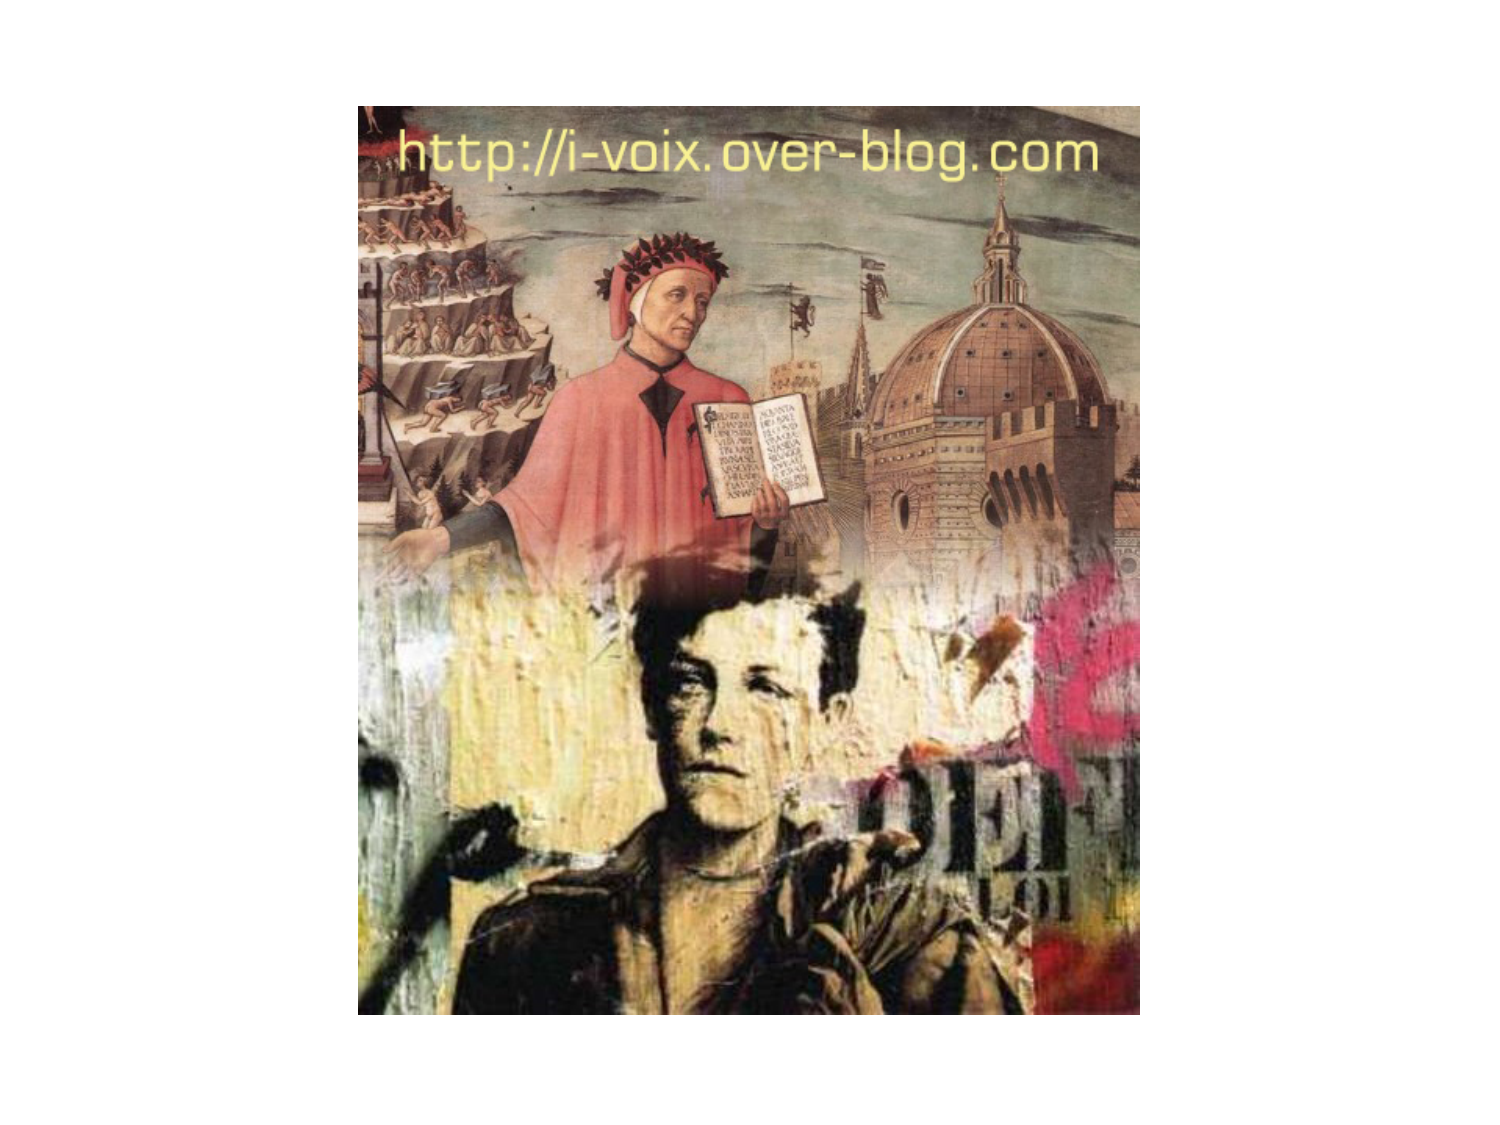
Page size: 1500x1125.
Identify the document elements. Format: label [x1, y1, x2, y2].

picture [358, 106, 1140, 1015]
